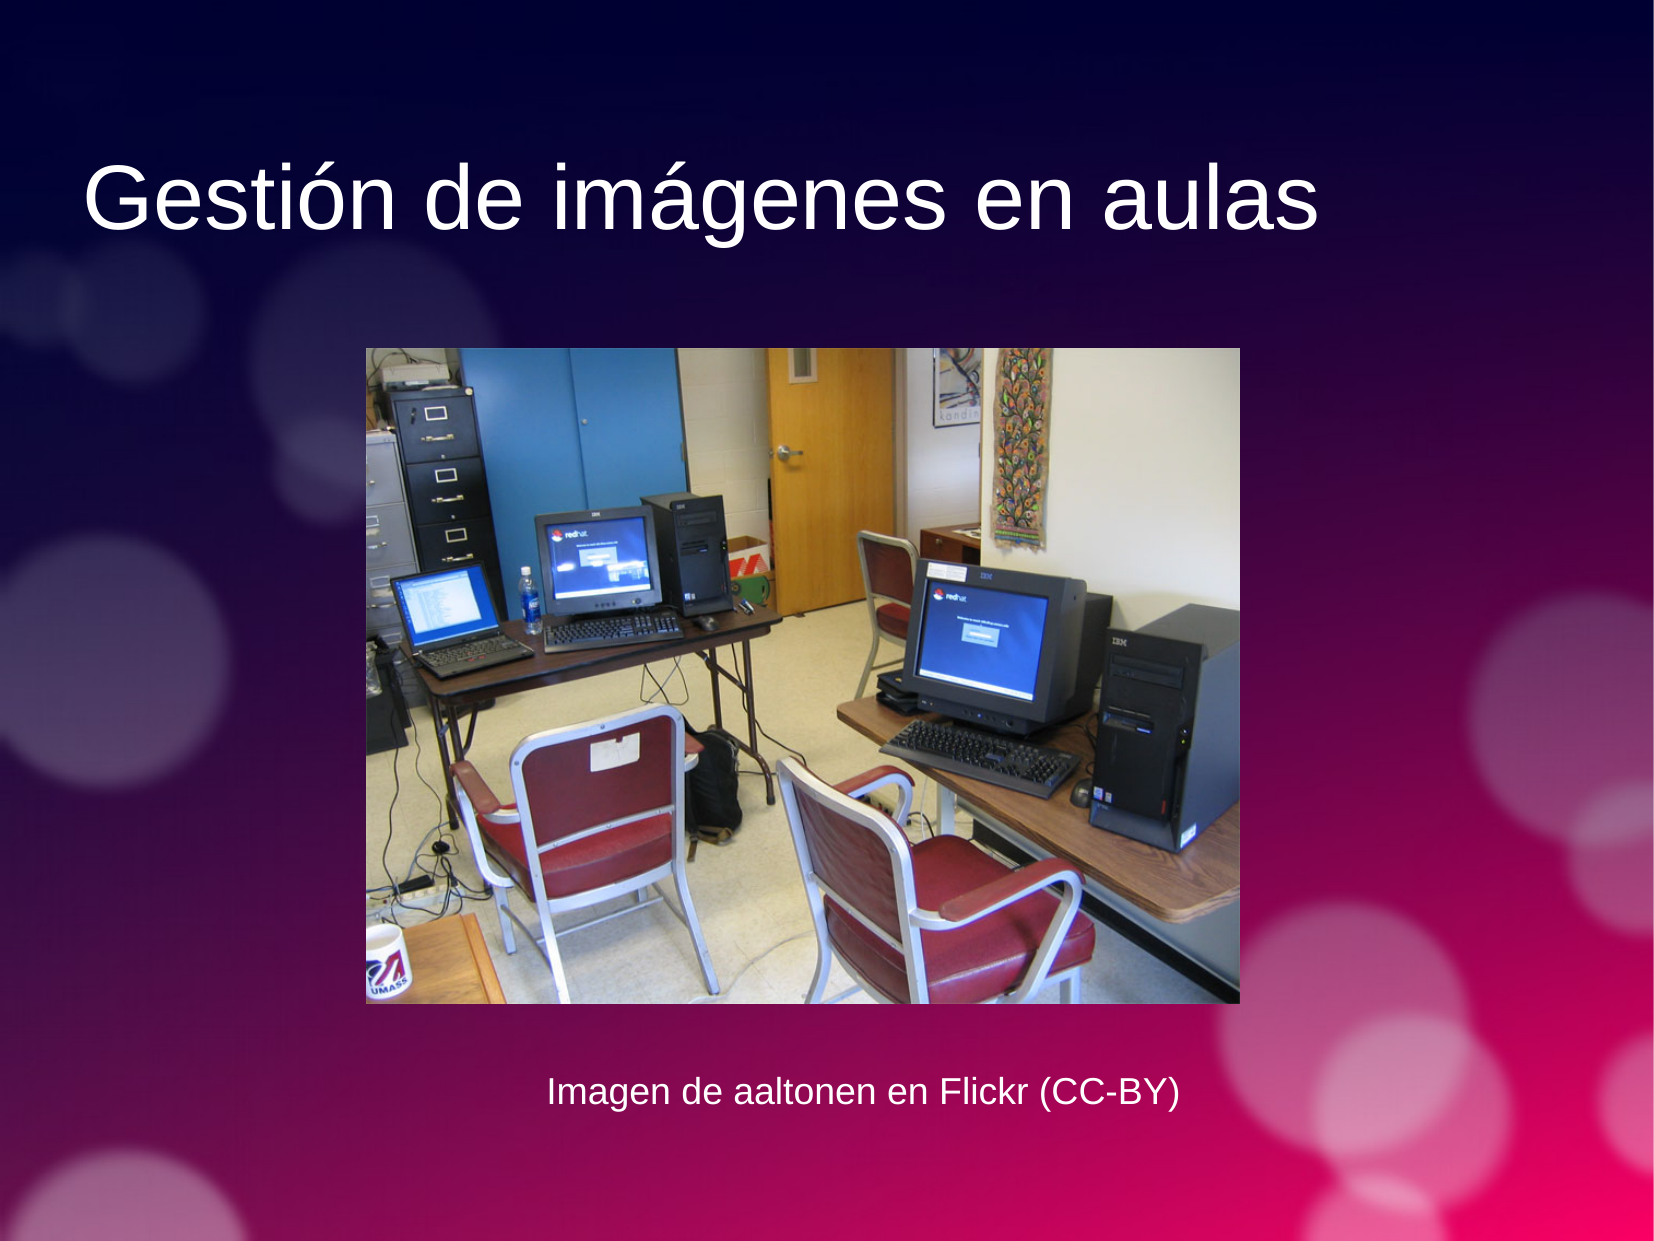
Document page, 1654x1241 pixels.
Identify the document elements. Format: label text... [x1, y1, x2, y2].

title Gestión de imágenes en aulas [82, 94, 1571, 302]
picture [0, 0, 1654, 1241]
text_box Imagen de aaltonen en Flickr (CC-BY) [531, 1062, 1394, 1120]
